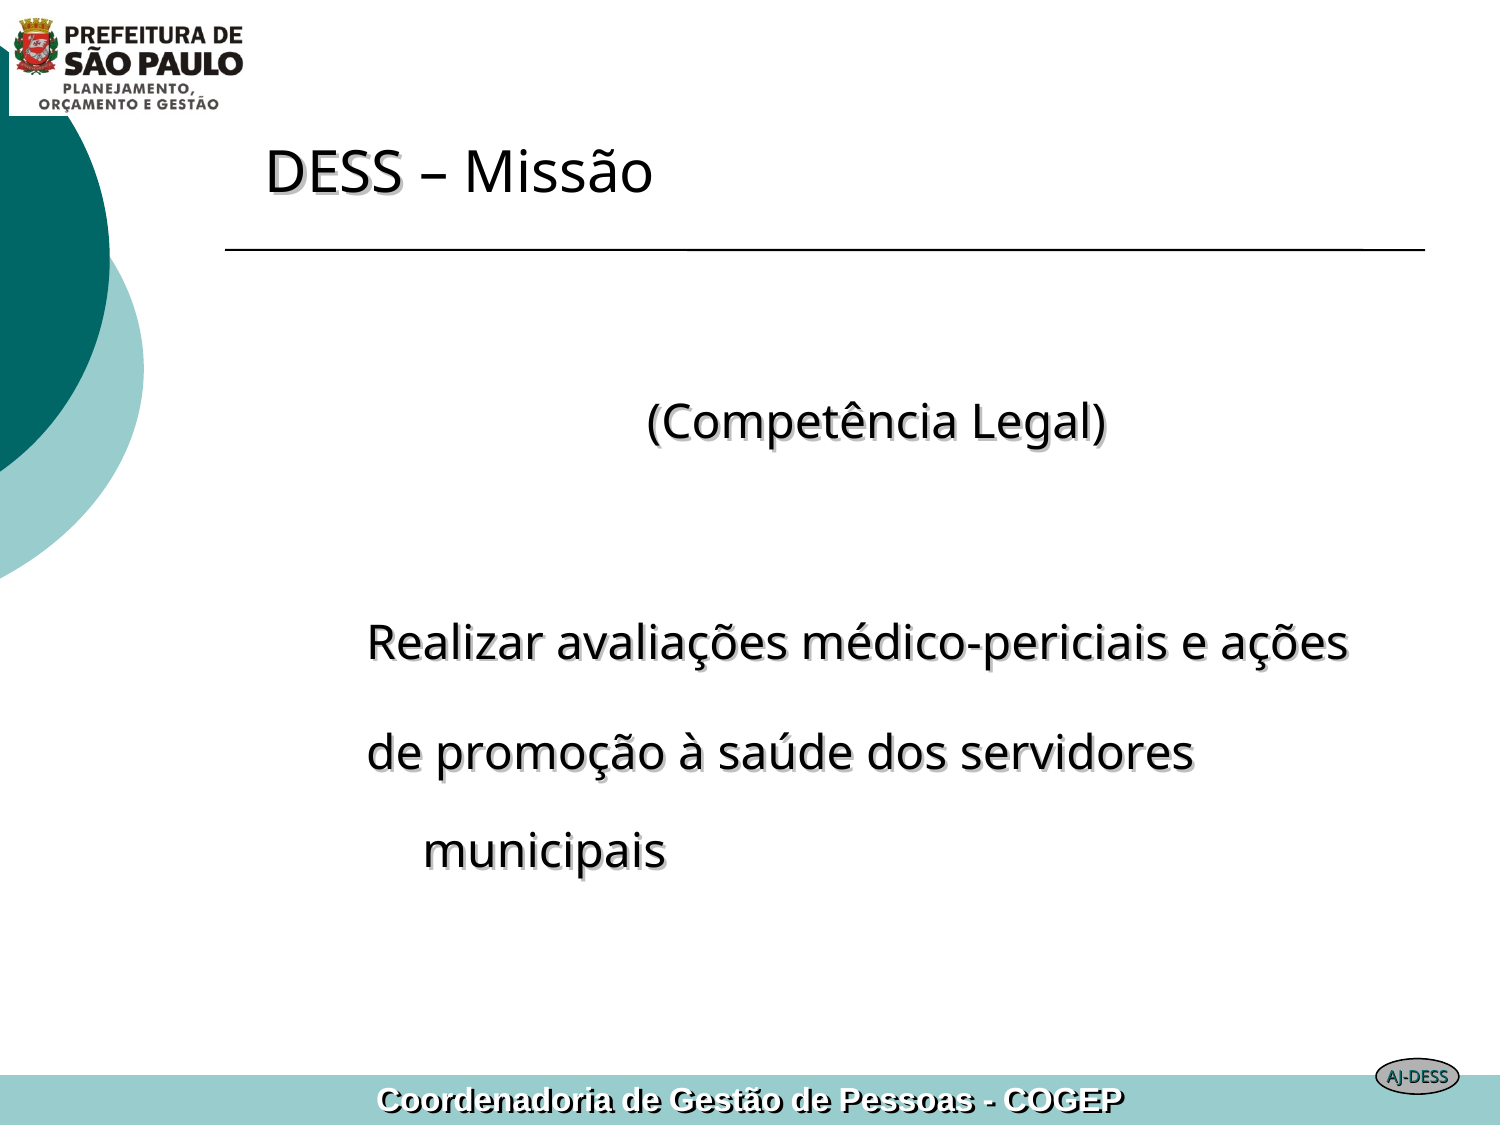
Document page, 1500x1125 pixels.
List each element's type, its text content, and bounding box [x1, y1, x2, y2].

list (Competência Legal) Realizar avaliações médico-periciais e ações de promoção à saúde dos servidores municipais [294, 347, 1403, 960]
text_box AJ-DESS [1376, 1058, 1459, 1095]
title DESS – Missão [174, 37, 1413, 273]
